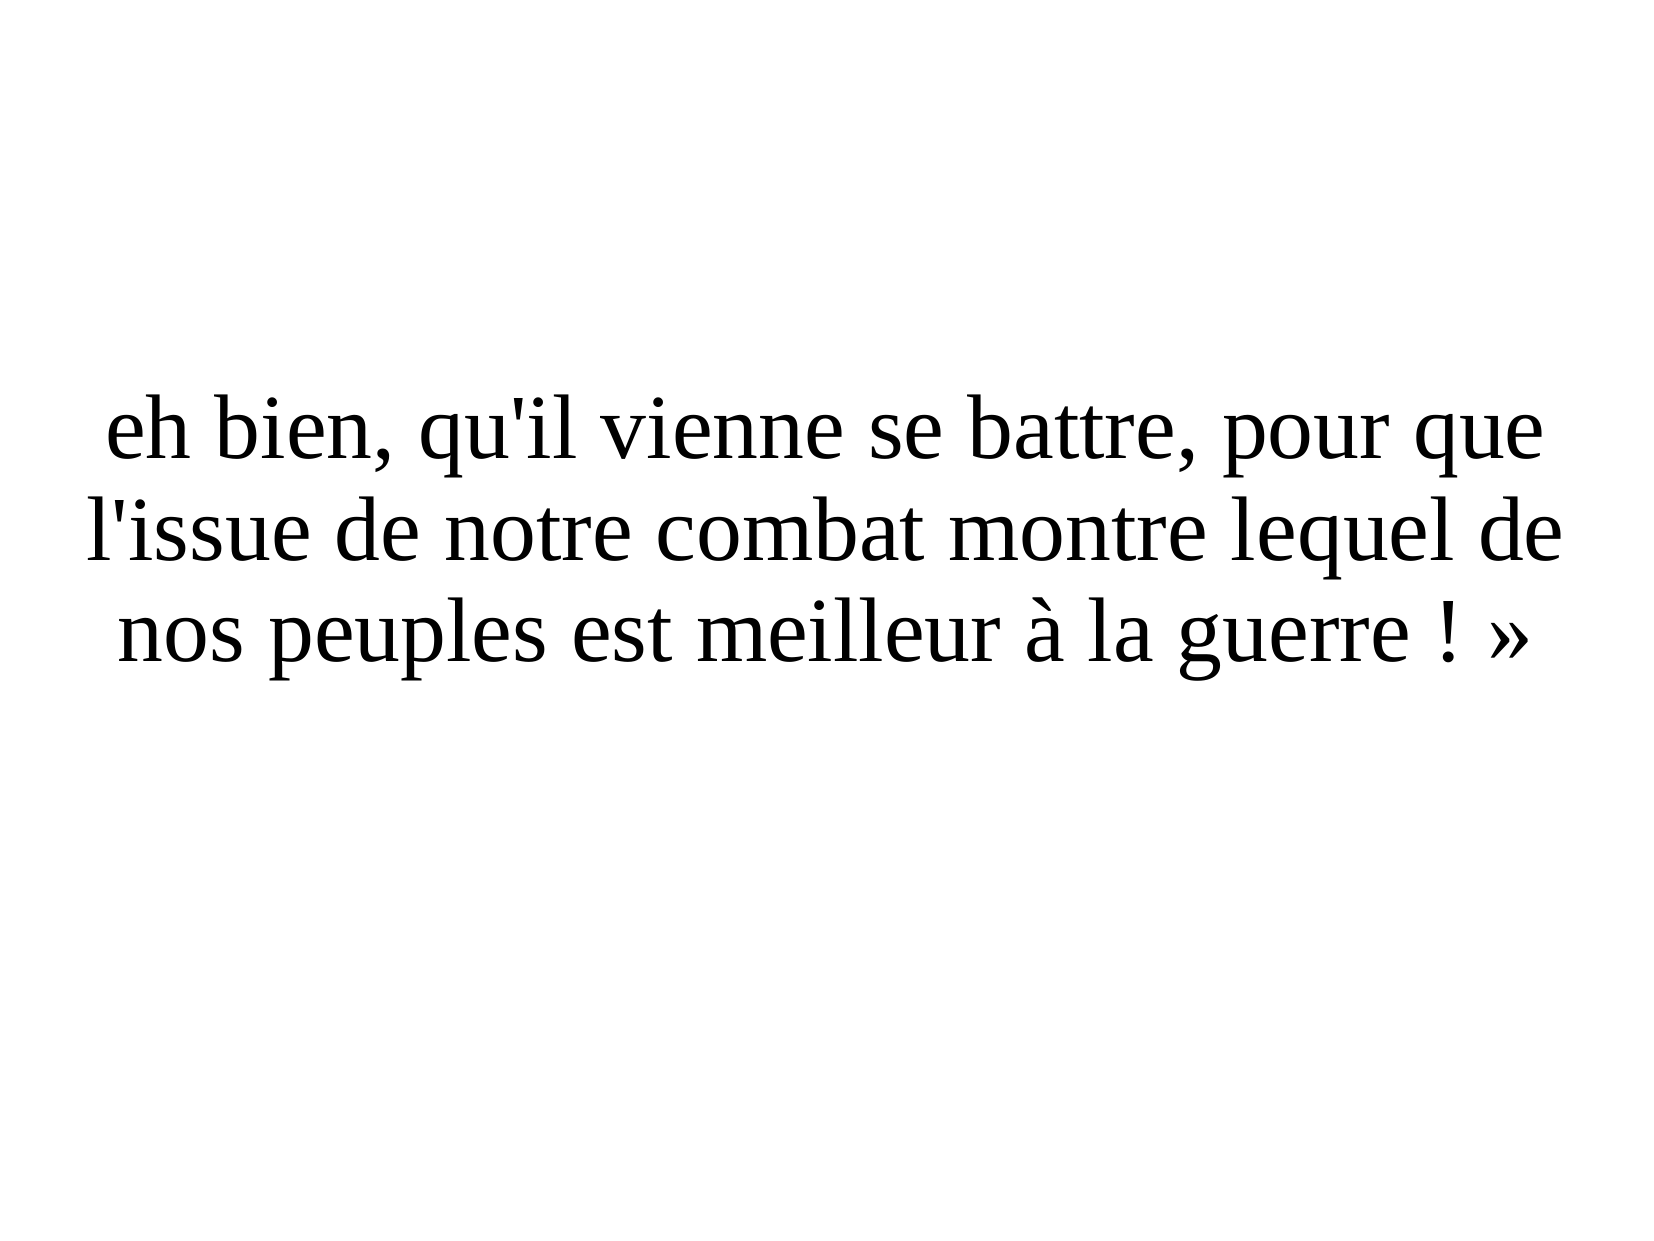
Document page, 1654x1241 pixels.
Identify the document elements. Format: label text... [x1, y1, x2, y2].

subtitle eh bien, qu'il vienne se battre, pour que l'issue de notre combat montre lequel de nos peuples est meilleur à la guerre ! » [82, 49, 1571, 1010]
